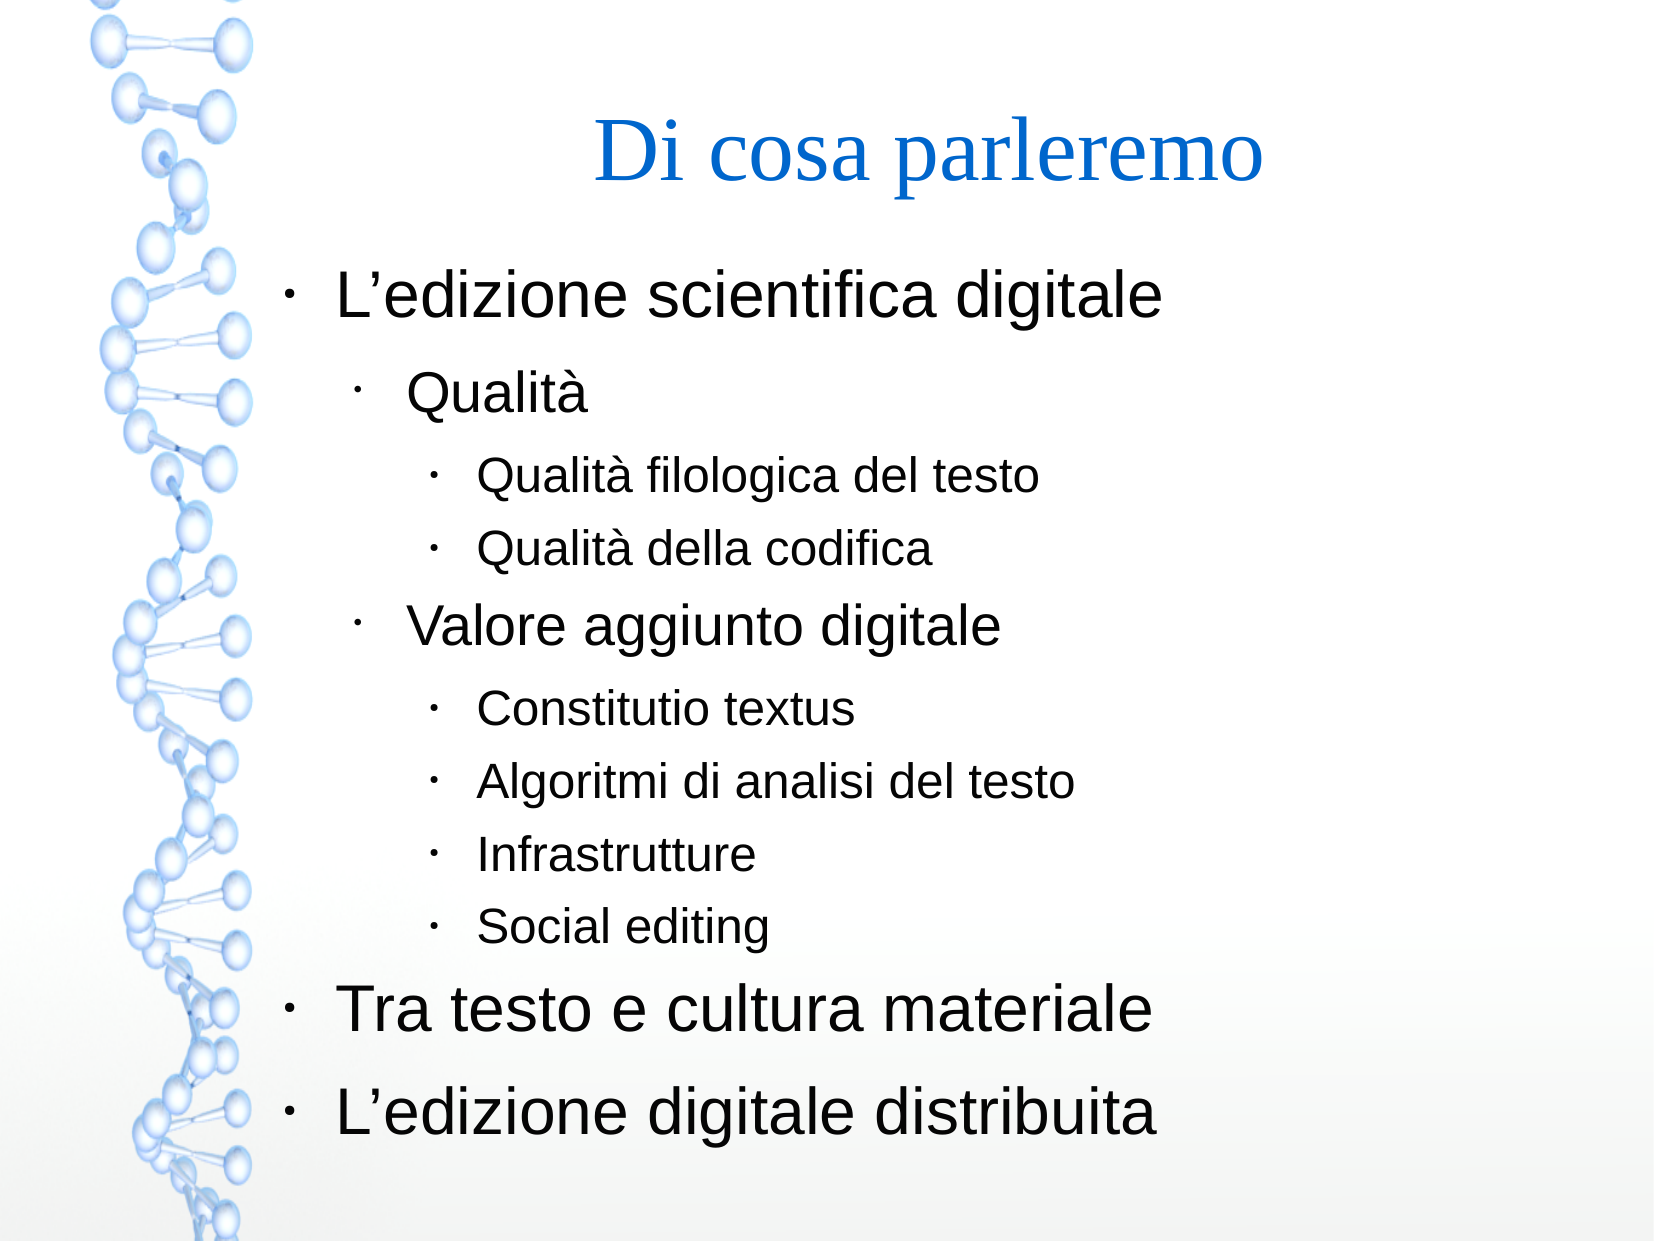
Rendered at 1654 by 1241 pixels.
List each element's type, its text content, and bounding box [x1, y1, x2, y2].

picture [0, 0, 1654, 1241]
list L’edizione scientifica digitale Qualità Qualità filologica del testo Qualità della codifica Valore aggiunto digitale Constitutio textus Algoritmi di analisi del testo Infrastrutture Social editing Tra testo e cultura materiale L’edizione digitale distribuita [265, 257, 1595, 1152]
title Di cosa parleremo [265, 47, 1595, 252]
